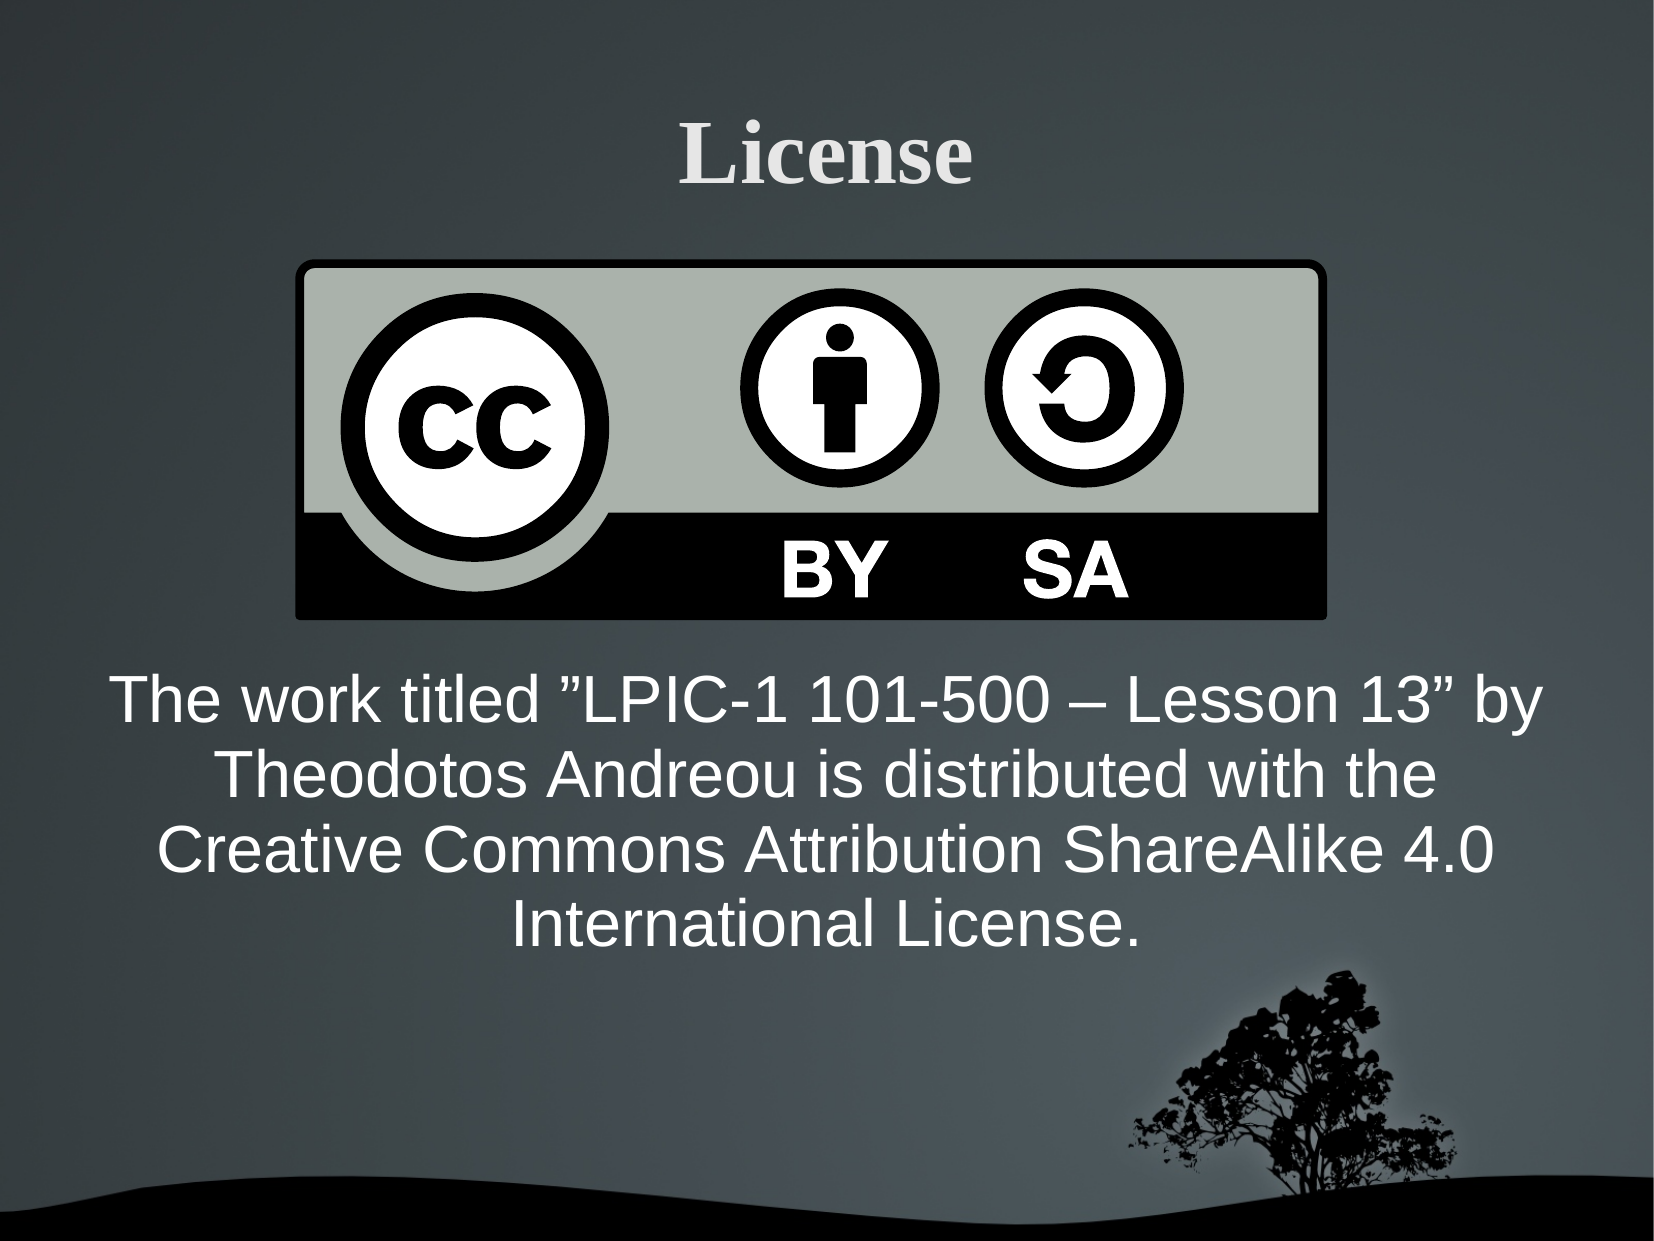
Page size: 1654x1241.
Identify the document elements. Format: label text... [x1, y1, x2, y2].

title License [82, 49, 1571, 257]
picture [0, 0, 1654, 1241]
subtitle The work titled ”LPIC-1 101-500 – Lesson 13” by Theodotos Andreou is distributed with the Creative Commons Attribution ShareAlike 4.0 International License. [82, 290, 1571, 1109]
